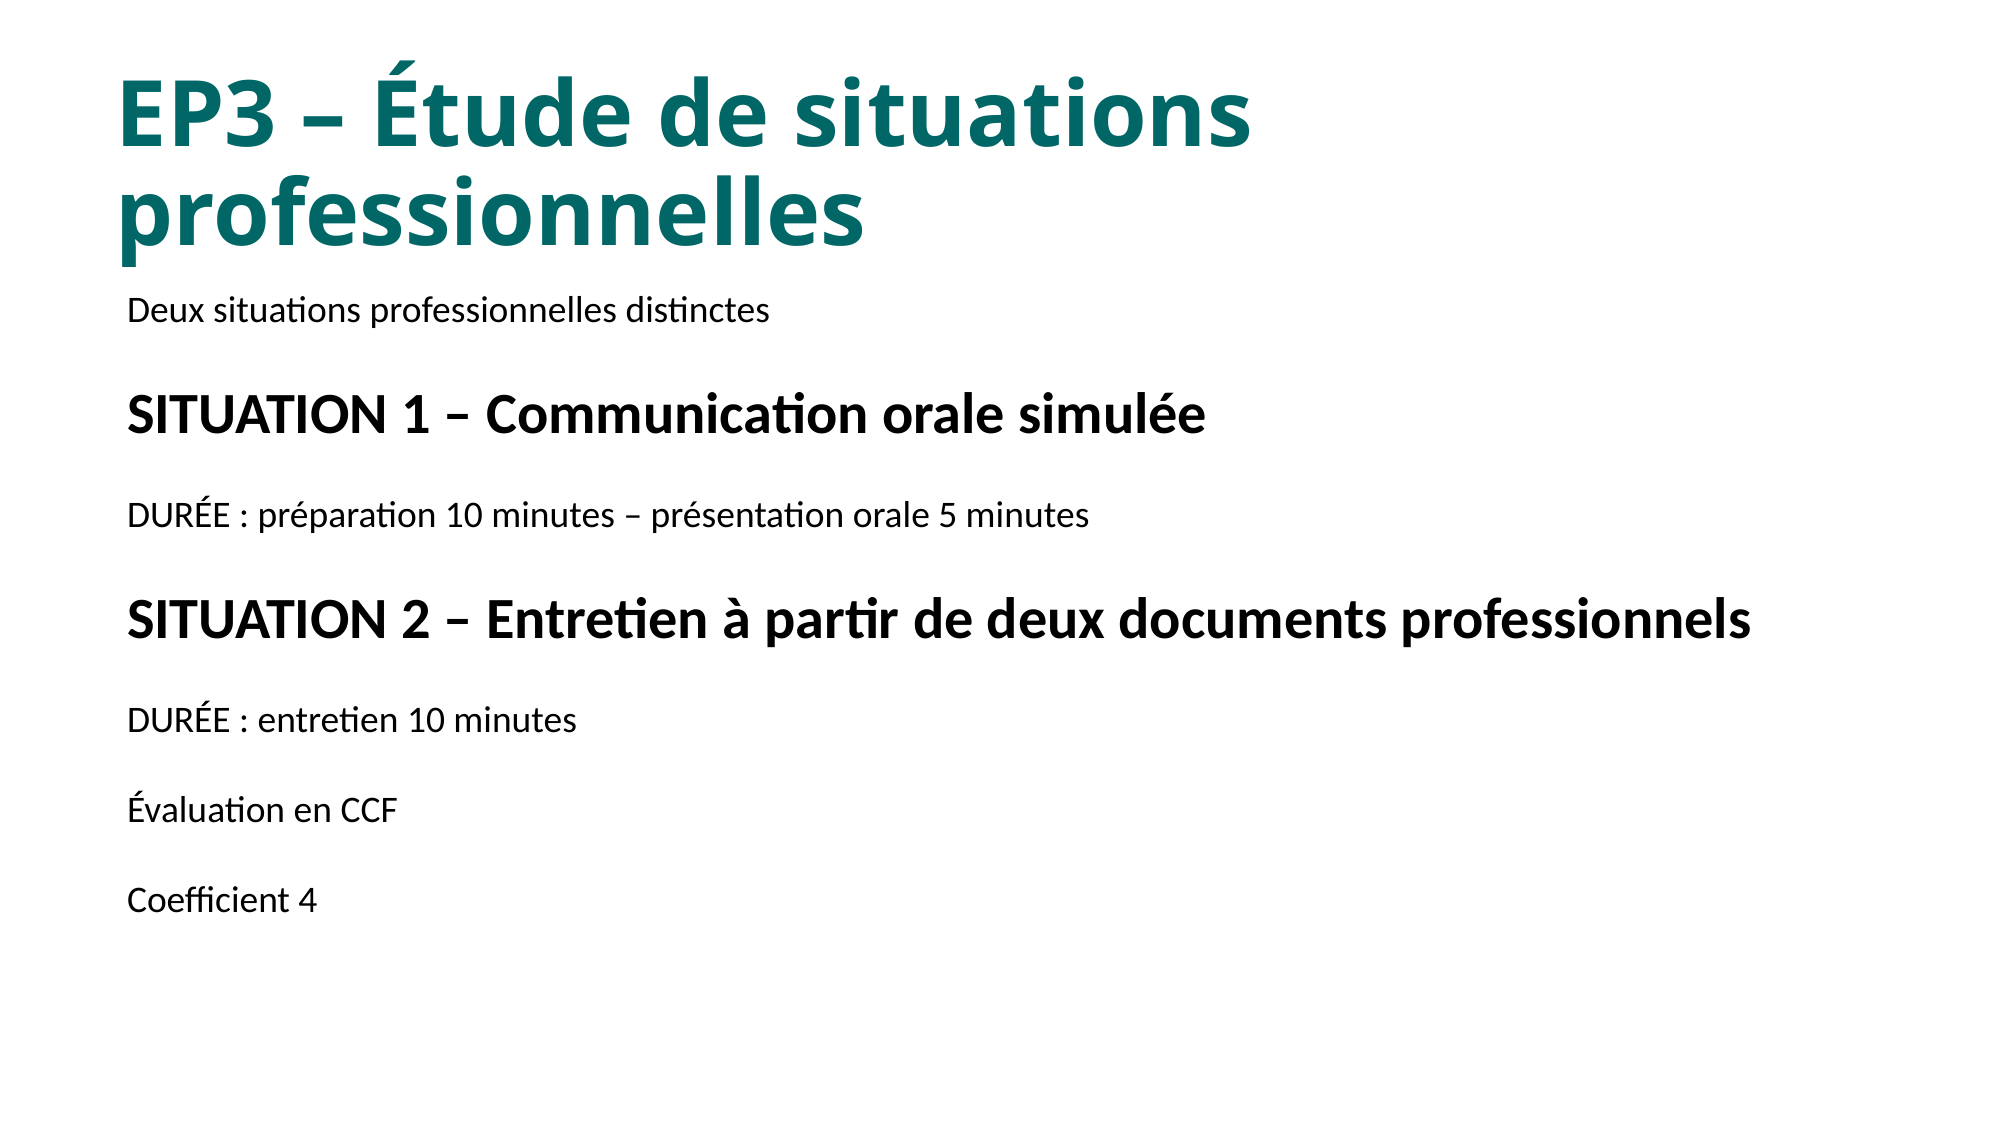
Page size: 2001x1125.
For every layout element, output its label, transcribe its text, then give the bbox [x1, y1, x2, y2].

text_box Deux situations professionnelles distinctes SITUATION 1 – Communication orale simulée DURÉE : préparation 10 minutes – présentation orale 5 minutes SITUATION 2 – Entretien à partir de deux documents professionnels DURÉE : entretien 10 minutes Évaluation en CCF Coefficient 4 [112, 277, 1815, 934]
title EP3 – Étude de situations professionnelles [100, 57, 1826, 276]
